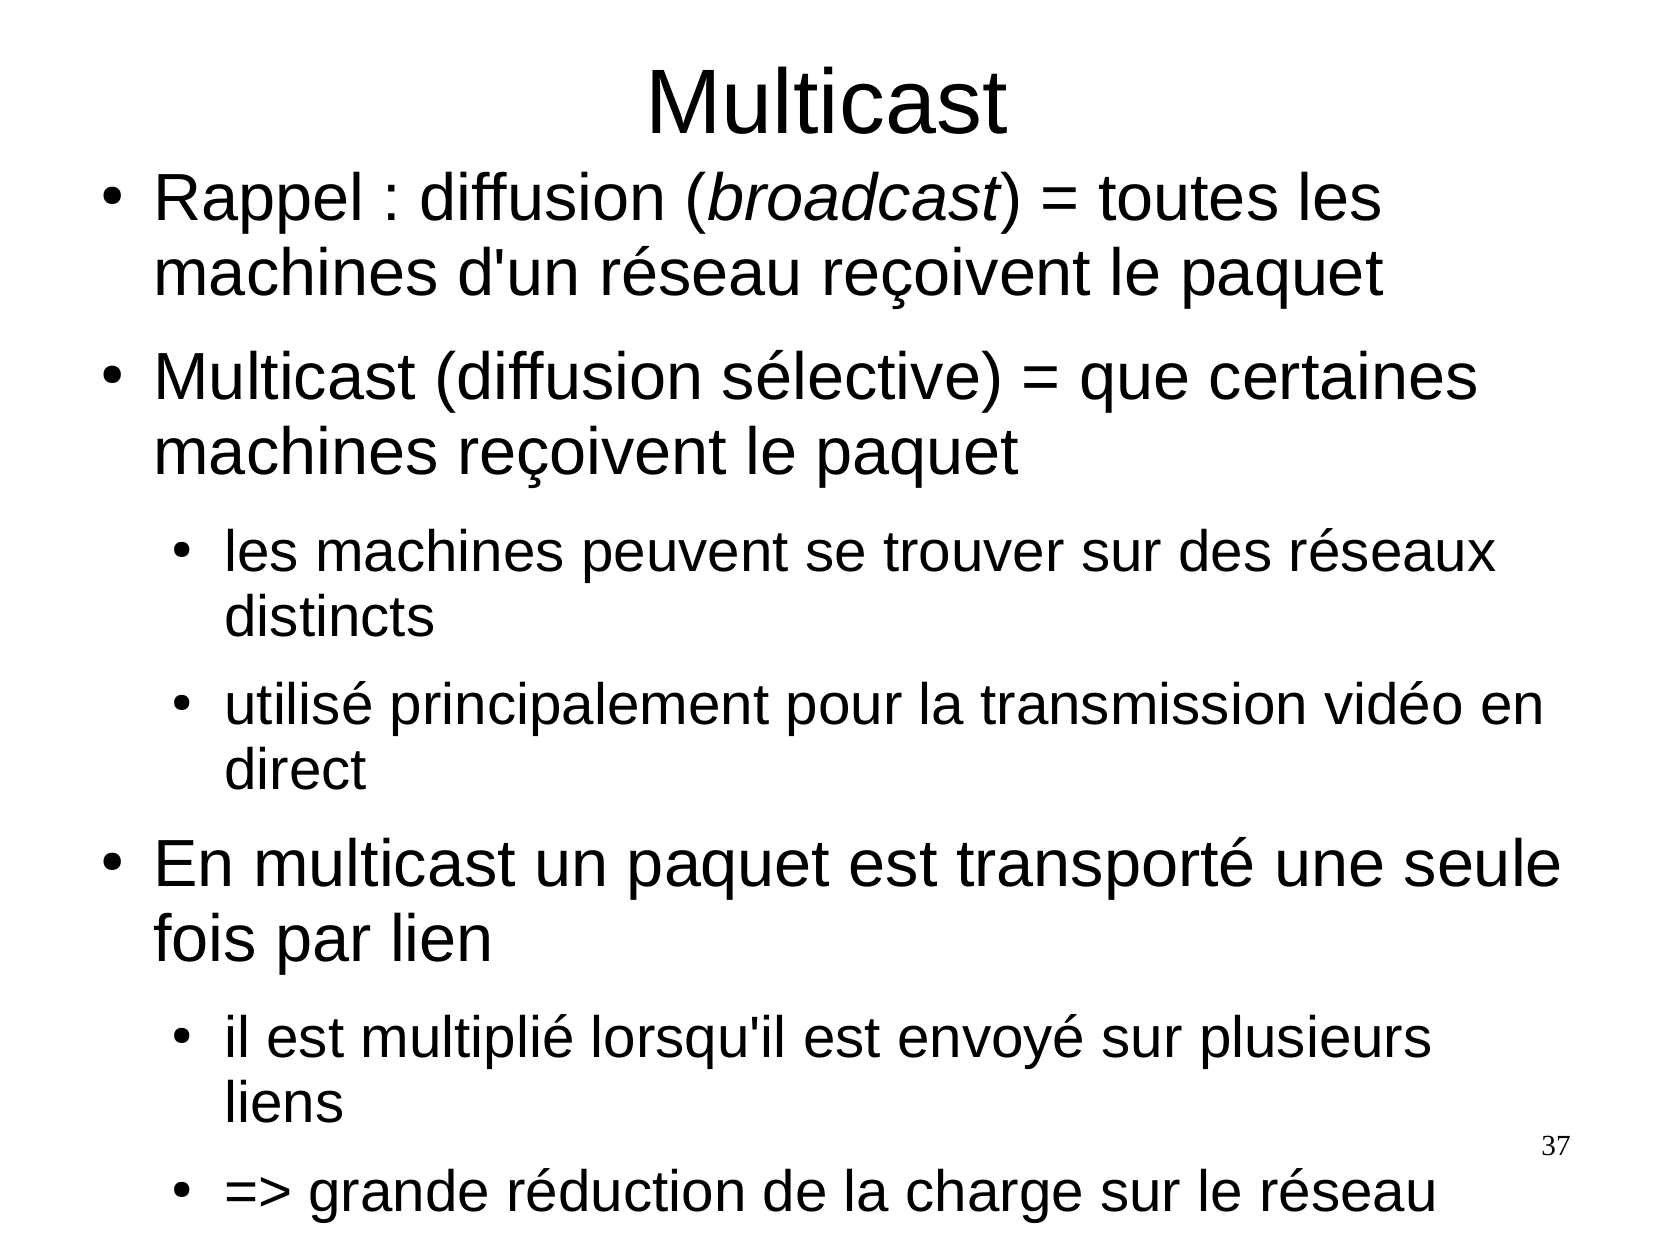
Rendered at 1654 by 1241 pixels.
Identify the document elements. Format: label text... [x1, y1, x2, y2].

title Multicast [82, 50, 1571, 160]
list Rappel : diffusion (broadcast) = toutes les machines d'un réseau reçoivent le paquet Multicast (diffusion sélective) = que certaines machines reçoivent le paquet les machines peuvent se trouver sur des réseaux distincts utilisé principalement pour la transmission vidéo en direct En multicast un paquet est transporté une seule fois par lien il est multiplié lorsqu'il est envoyé sur plusieurs liens => grande réduction de la charge sur le réseau [82, 160, 1571, 1224]
